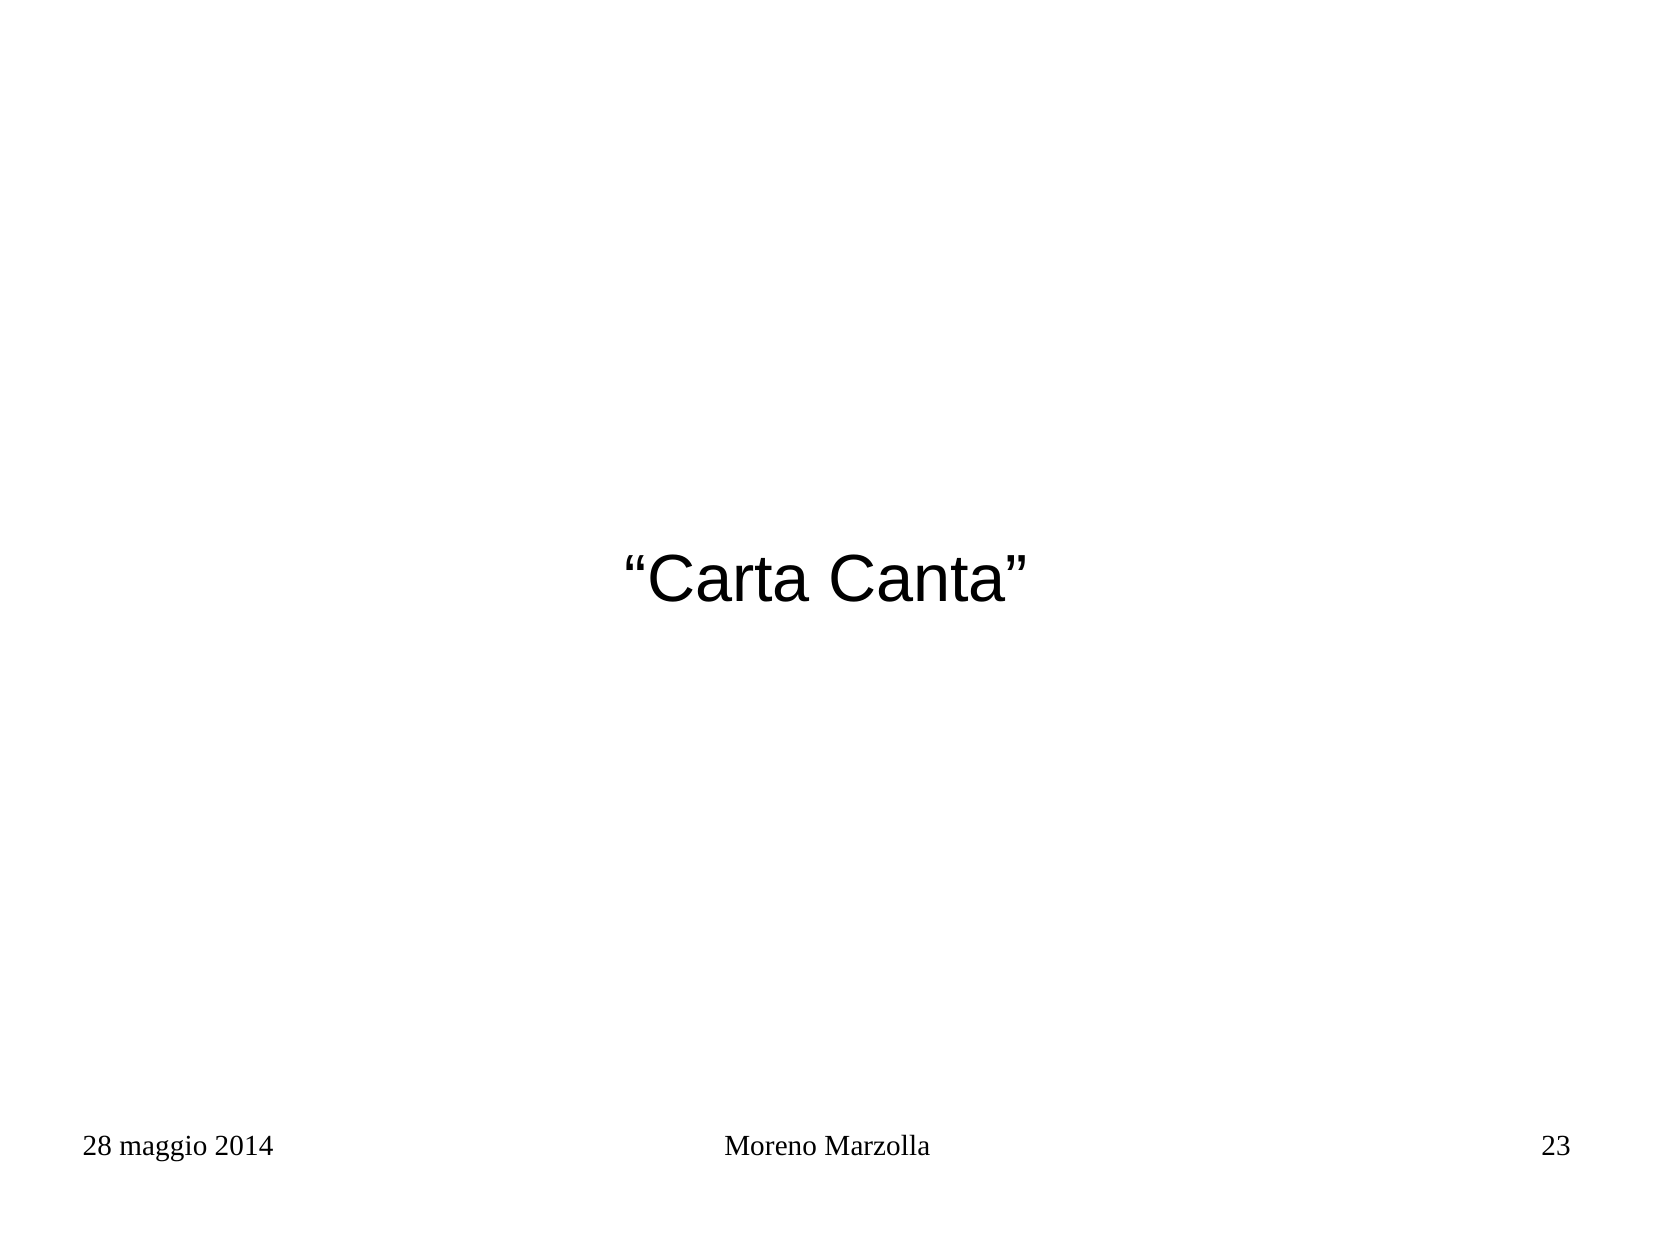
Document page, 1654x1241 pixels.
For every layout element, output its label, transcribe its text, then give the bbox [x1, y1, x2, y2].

subtitle “Carta Canta” [82, 49, 1571, 1107]
